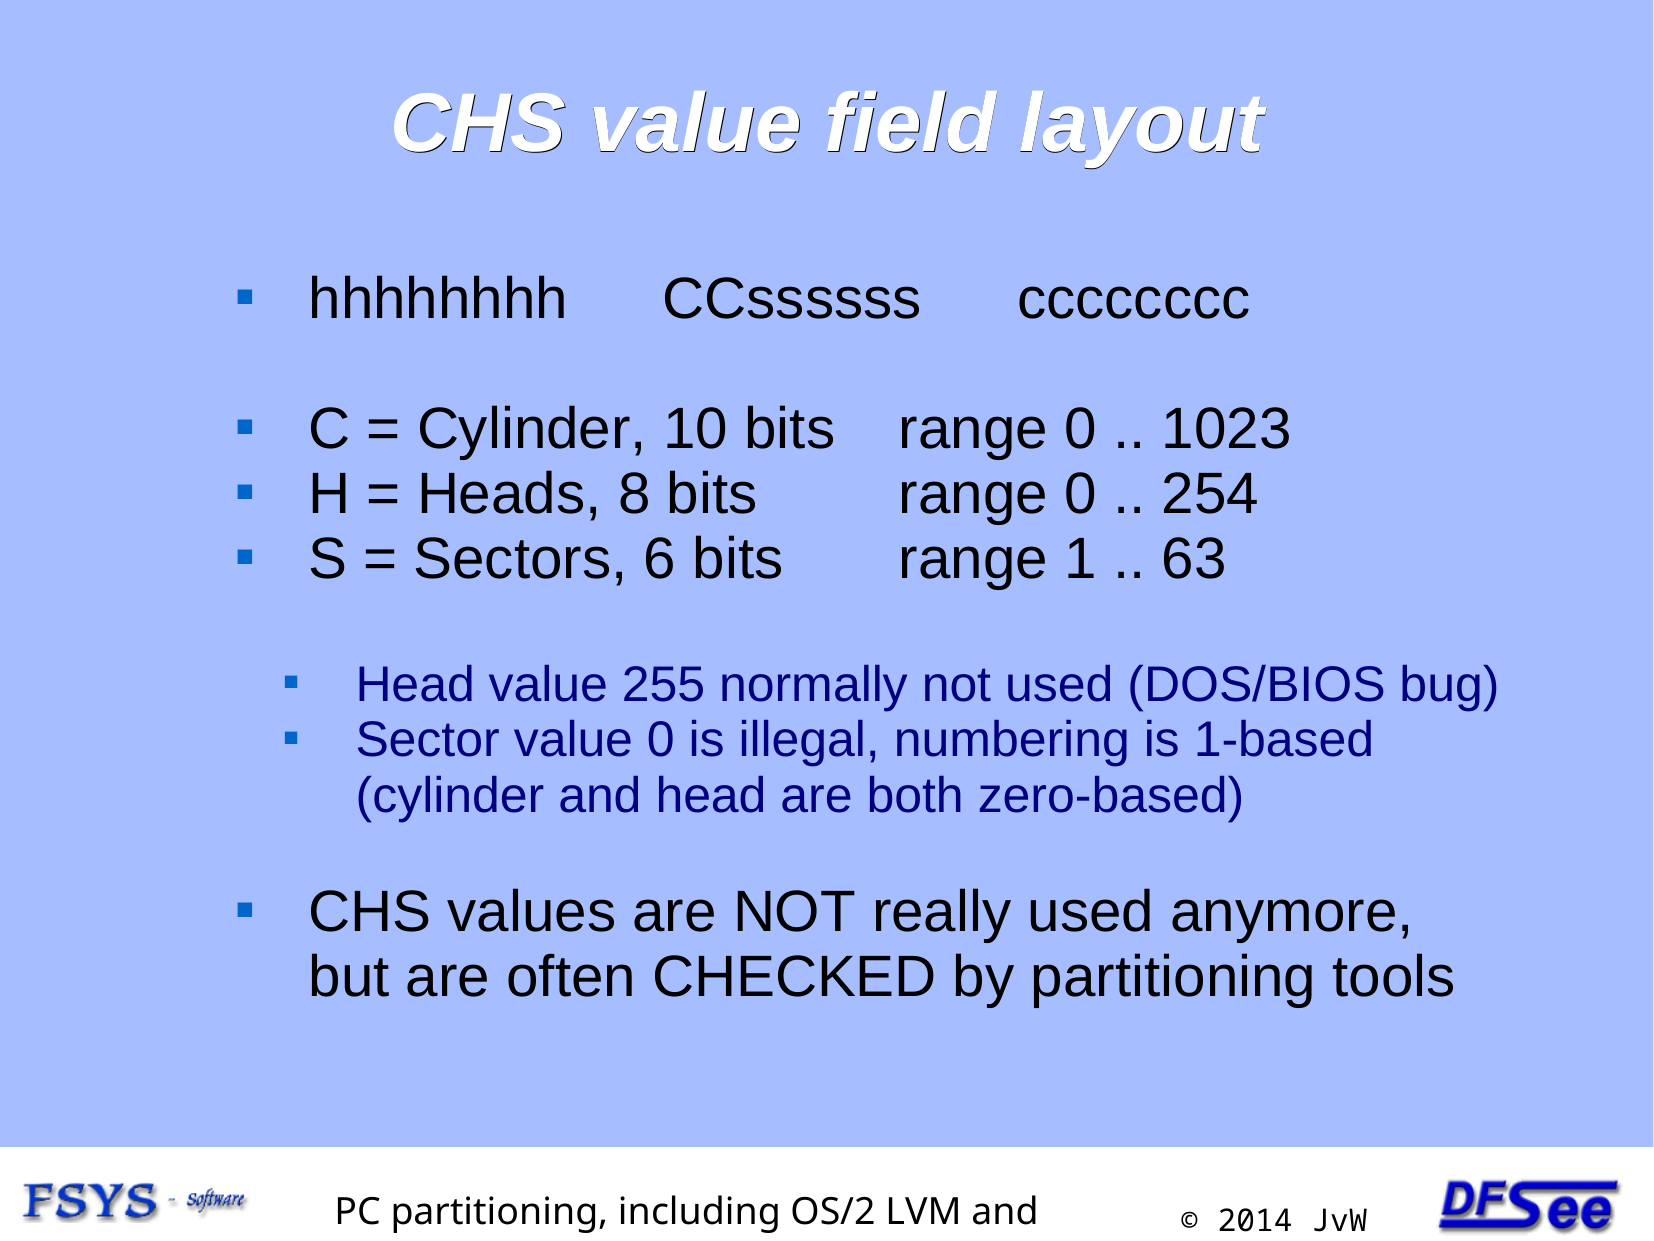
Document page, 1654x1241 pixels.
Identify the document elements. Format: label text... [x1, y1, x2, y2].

picture [1434, 1177, 1623, 1241]
title CHS value field layout [121, 19, 1534, 227]
picture [18, 1178, 254, 1223]
list hhhhhhhh CCssssss cccccccc C = Cylinder, 10 bits range 0 .. 1023 H = Heads, 8 bits range 0 .. 254 S = Sectors, 6 bits range 1 .. 63 Head value 255 normally not used (DOS/BIOS bug) Sector value 0 is illegal, numbering is 1-based (cylinder and head are both zero-based) CHS values are NOT really used anymore, but are often CHECKED by partitioning tools [178, 265, 1570, 1147]
